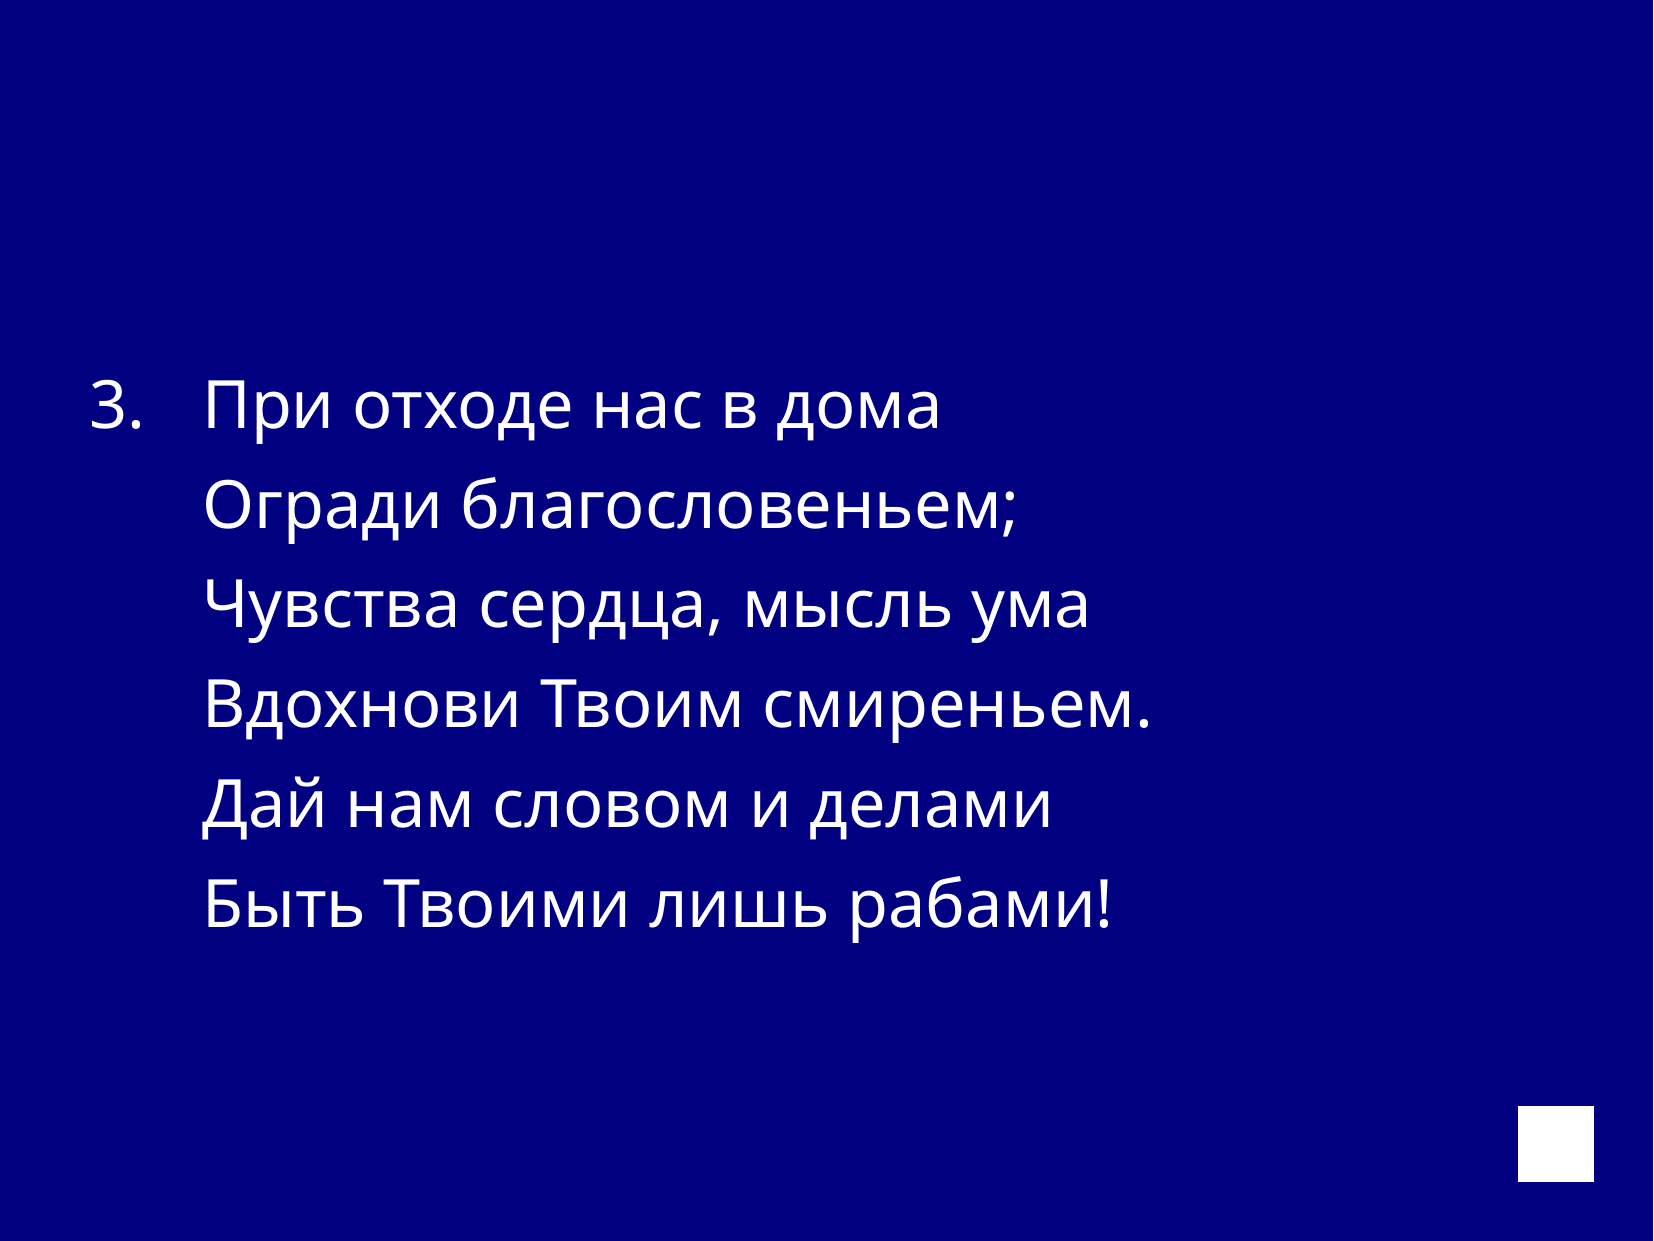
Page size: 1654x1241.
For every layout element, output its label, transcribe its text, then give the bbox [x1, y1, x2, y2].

text_box [1518, 1106, 1594, 1182]
text_box 3. При отходе нас в дома Огради благословеньем; Чувства сердца, мысль ума Вдохнови Твоим смиреньем. Дай нам словом и делами Быть Твоими лишь рабами! [75, 150, 1576, 1163]
